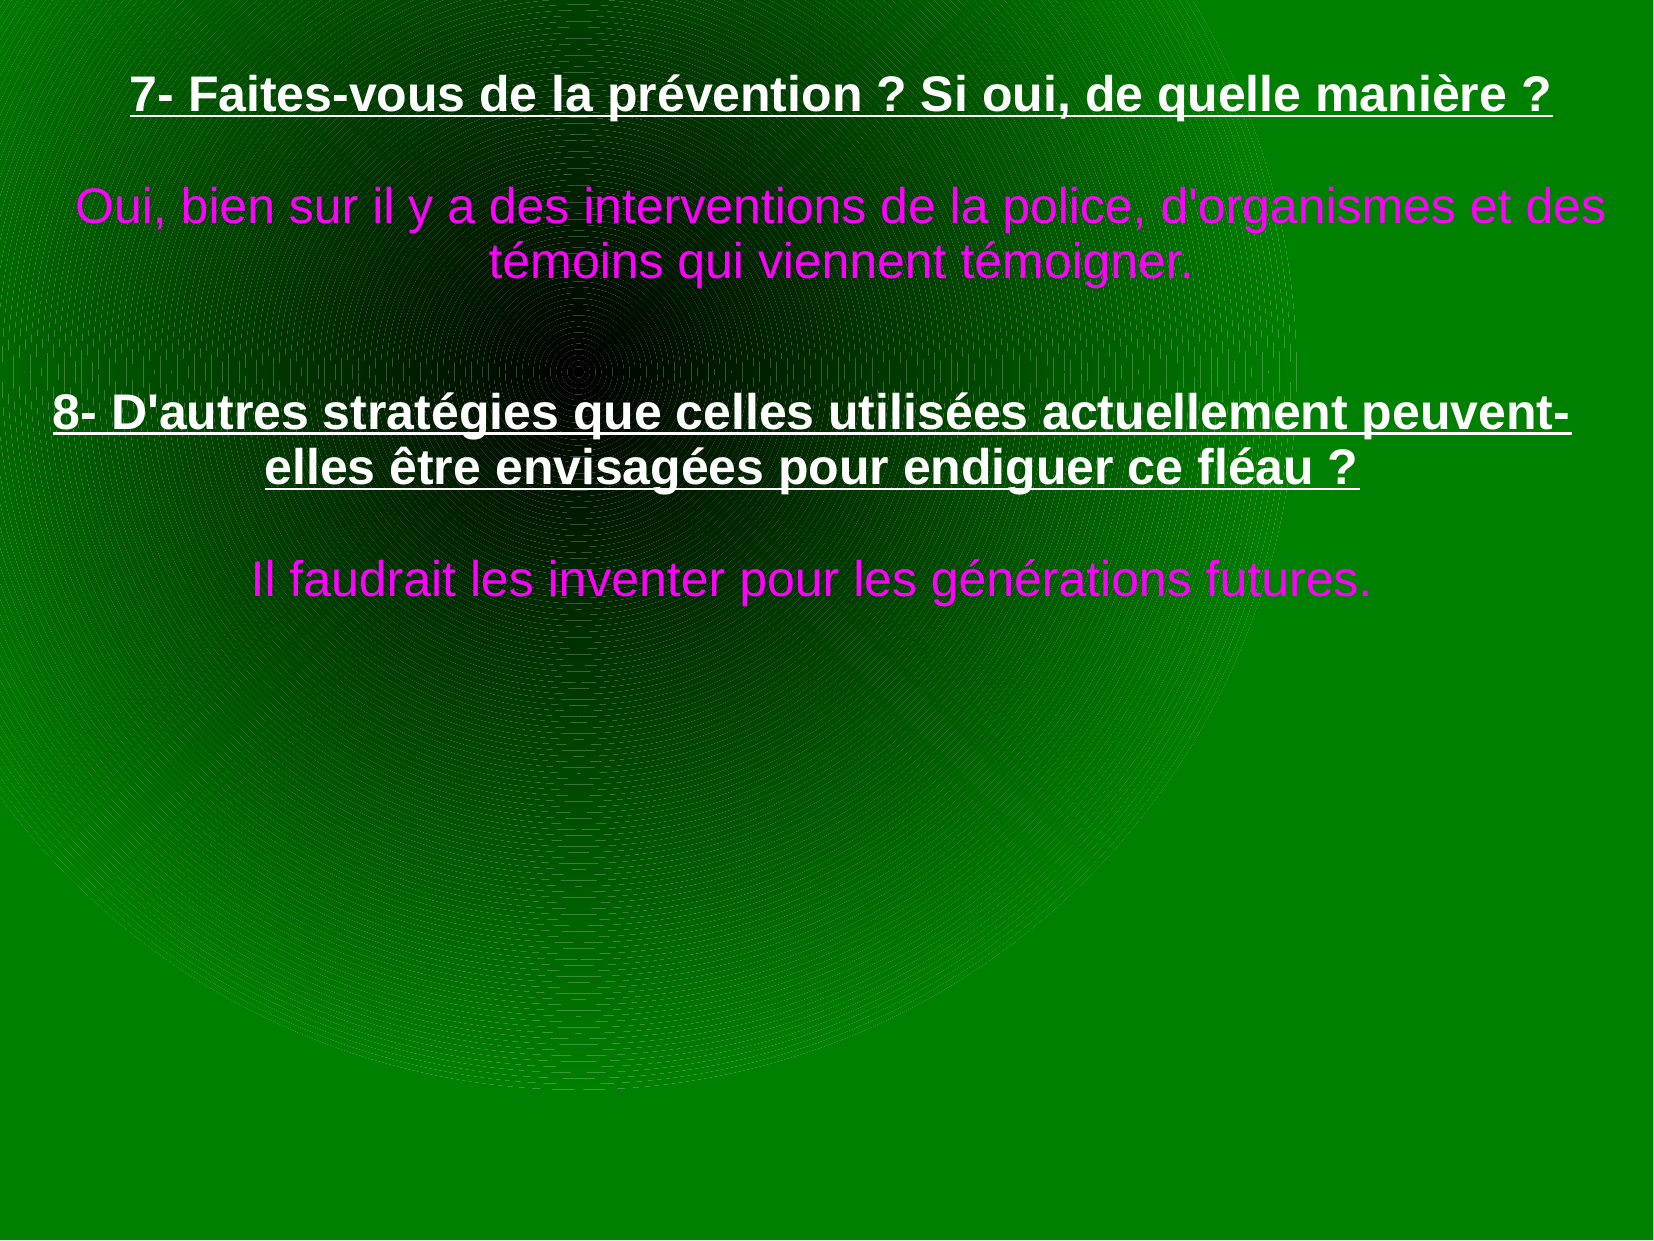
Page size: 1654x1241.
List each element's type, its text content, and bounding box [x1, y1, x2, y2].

text_box 7- Faites-vous de la prévention ? Si oui, de quelle manière ? Oui, bien sur il y a des interventions de la police, d'organismes et des témoins qui viennent témoigner. [29, 59, 1654, 299]
text_box 8- D'autres stratégies que celles utilisées actuellement peuvent-elles être envisagées pour endiguer ce fléau ? Il faudrait les inventer pour les générations futures. [0, 376, 1625, 650]
